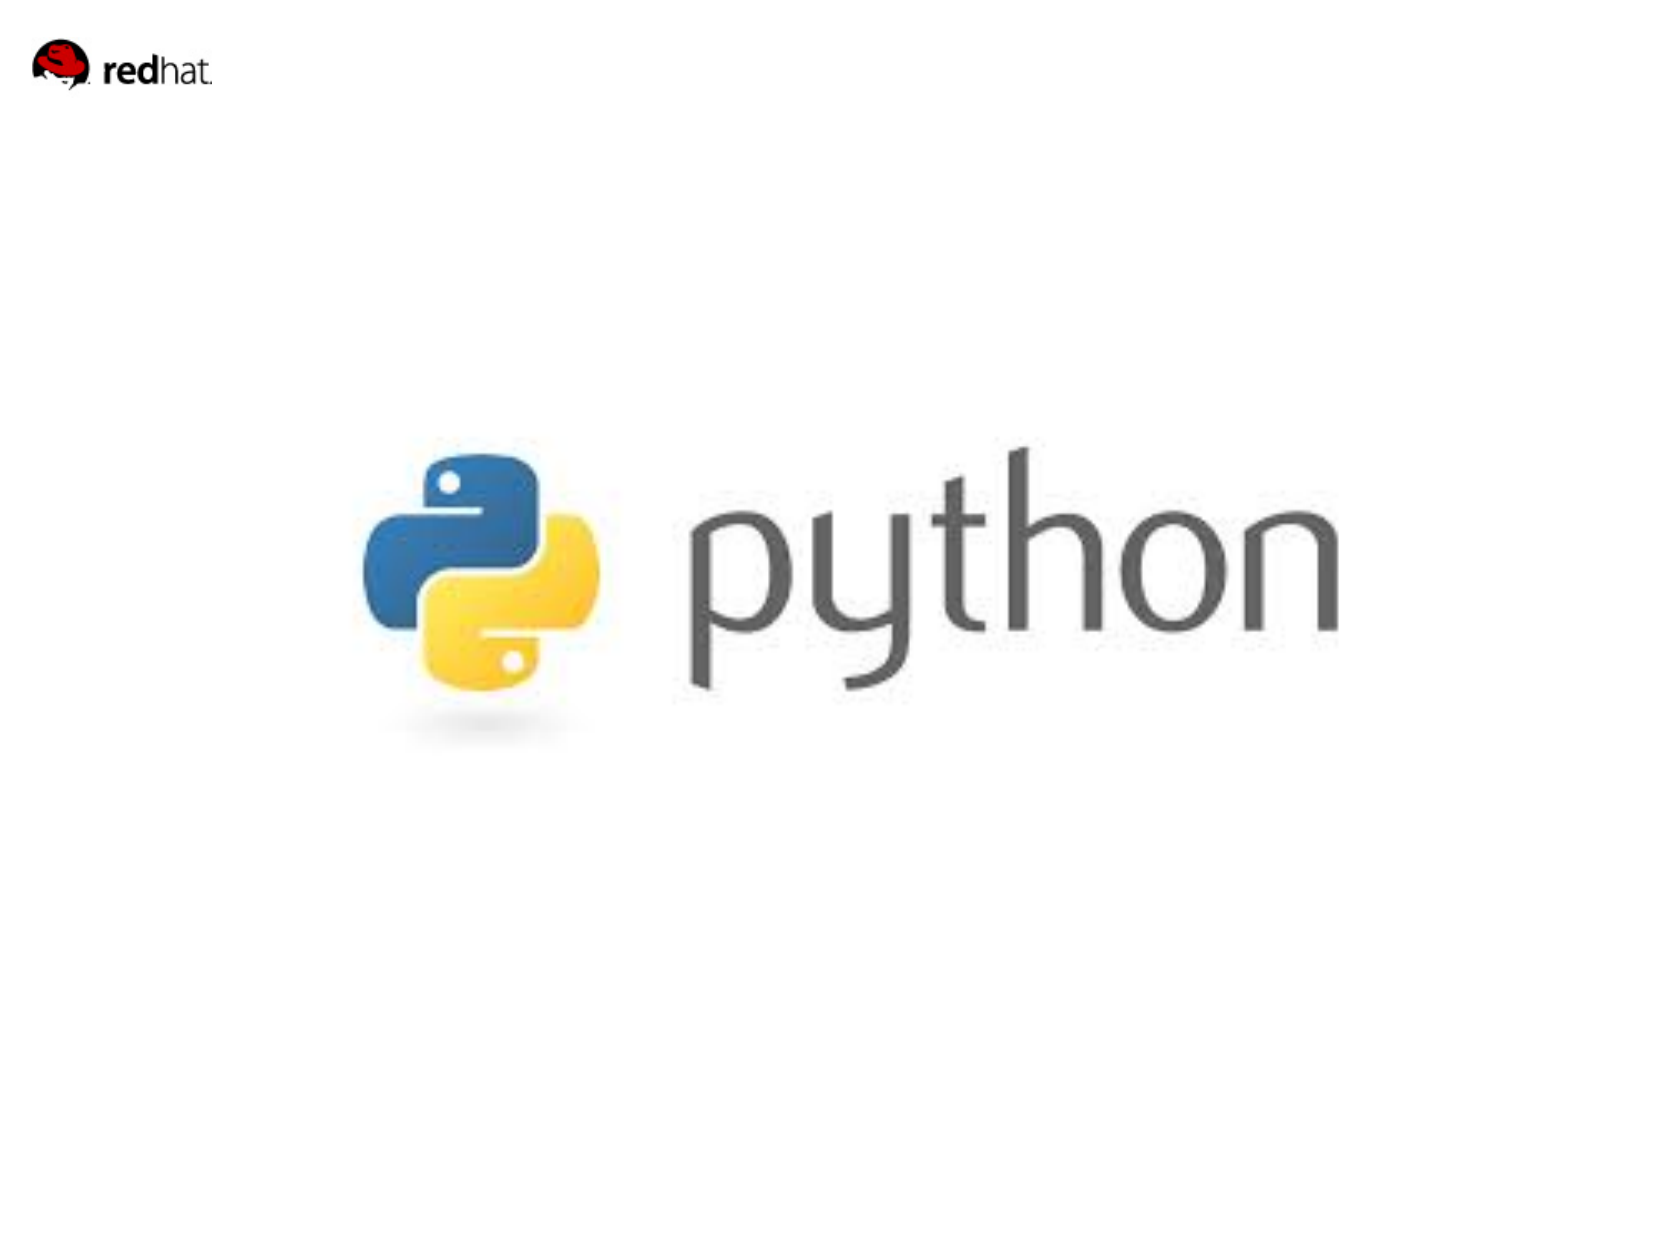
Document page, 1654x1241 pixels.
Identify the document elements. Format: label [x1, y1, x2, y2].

picture [195, 385, 1482, 819]
picture [31, 37, 212, 98]
